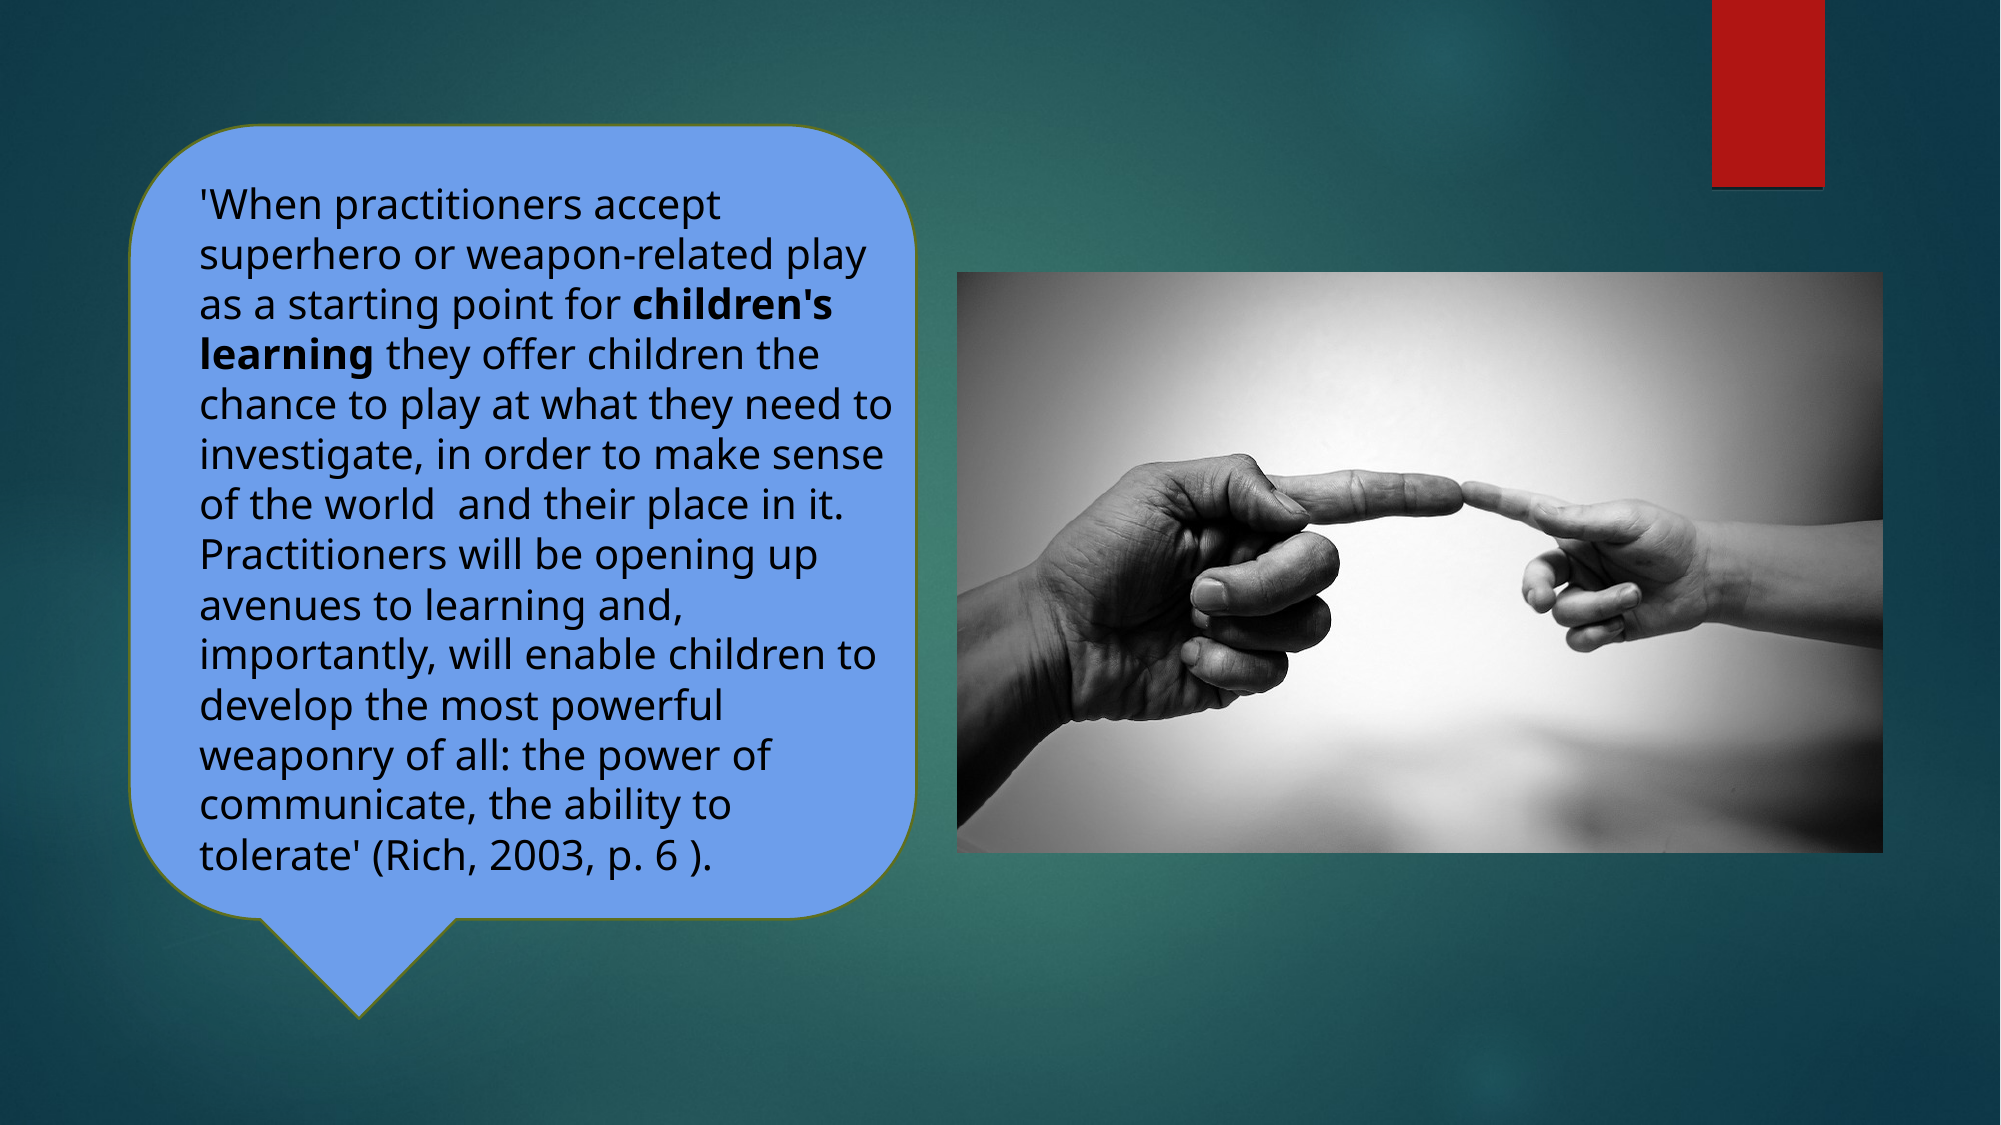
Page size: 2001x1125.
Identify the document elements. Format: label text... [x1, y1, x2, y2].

text_box [129, 125, 1840, 1019]
text_box 'When practitioners accept superhero or weapon-related play as a starting point for children's learning they offer children the chance to play at what they need to investigate, in order to make sense of the world and their place in it. Practitioners will be opening up avenues to learning and, importantly, will enable children to develop the most powerful weaponry of all: the power of communicate, the ability to tolerate' (Rich, 2003, p. 6 ). [184, 170, 917, 664]
picture [957, 272, 1883, 853]
